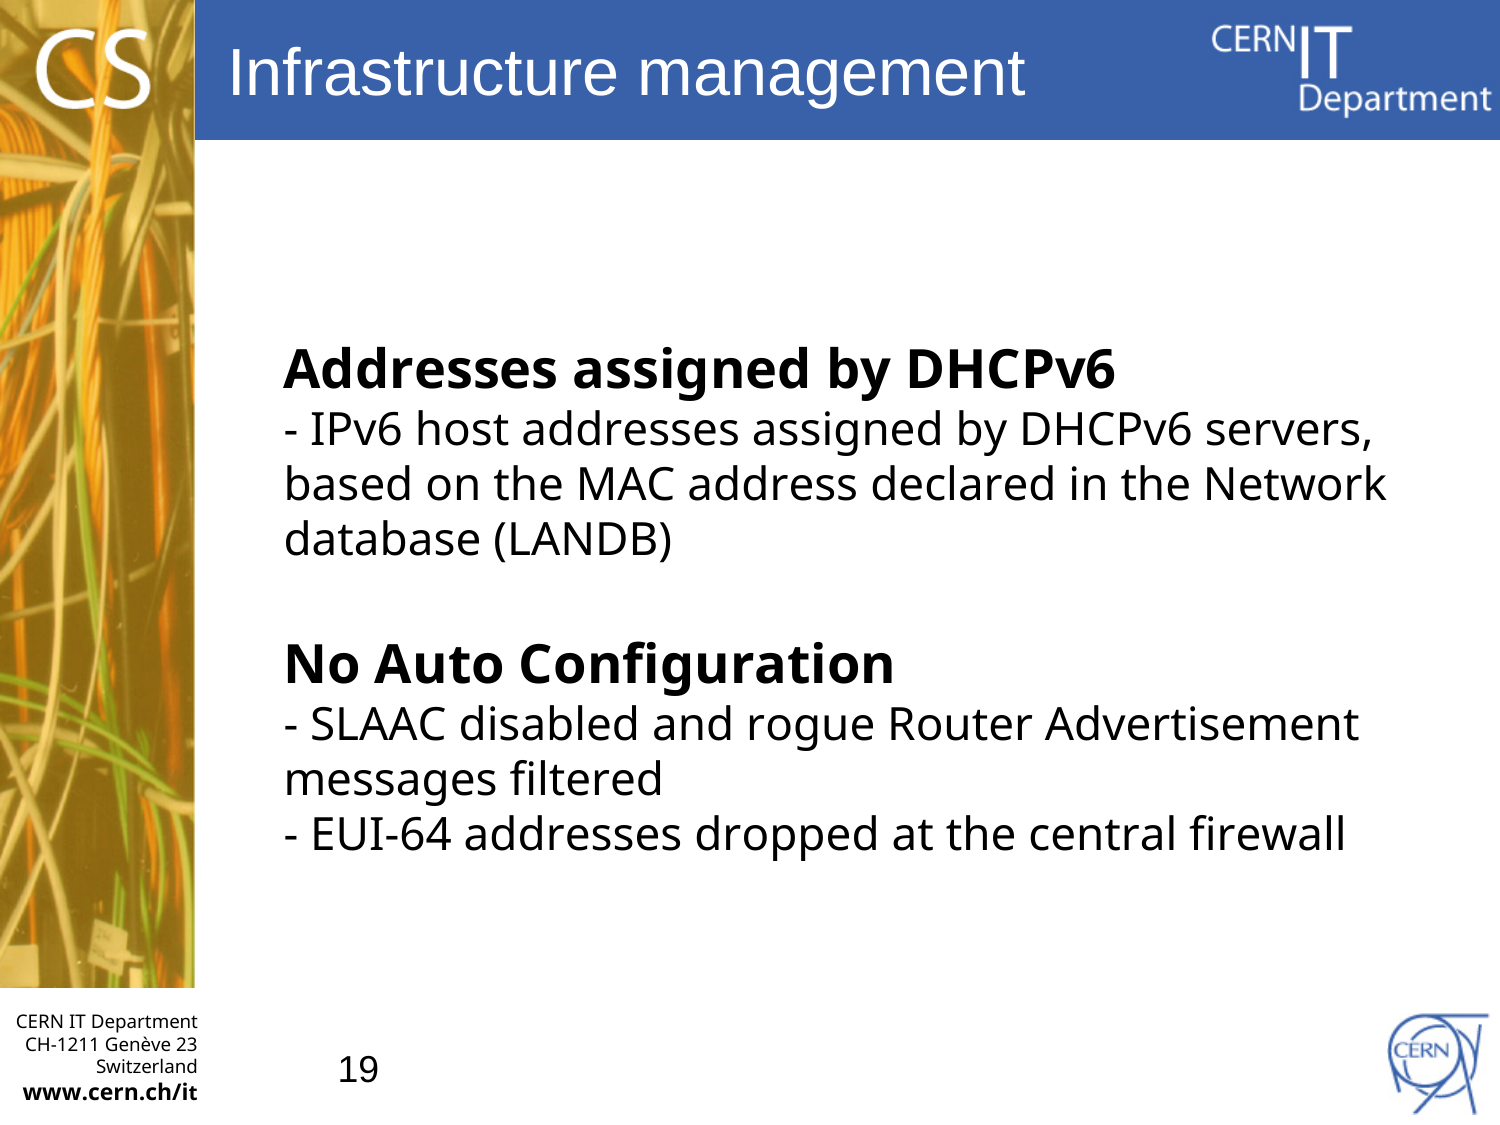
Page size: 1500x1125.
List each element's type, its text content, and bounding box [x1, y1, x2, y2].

picture [1387, 1012, 1490, 1115]
text_box Addresses assigned by DHCPv6 - IPv6 host addresses assigned by DHCPv6 servers, based on the MAC address declared in the Network database (LANDB) No Auto Configuration - SLAAC disabled and rogue Router Advertisement messages filtered - EUI-64 addresses dropped at the central firewall [268, 262, 1432, 1013]
picture [0, 0, 212, 988]
picture [1126, 0, 1500, 140]
title Infrastructure management [212, 0, 1126, 157]
